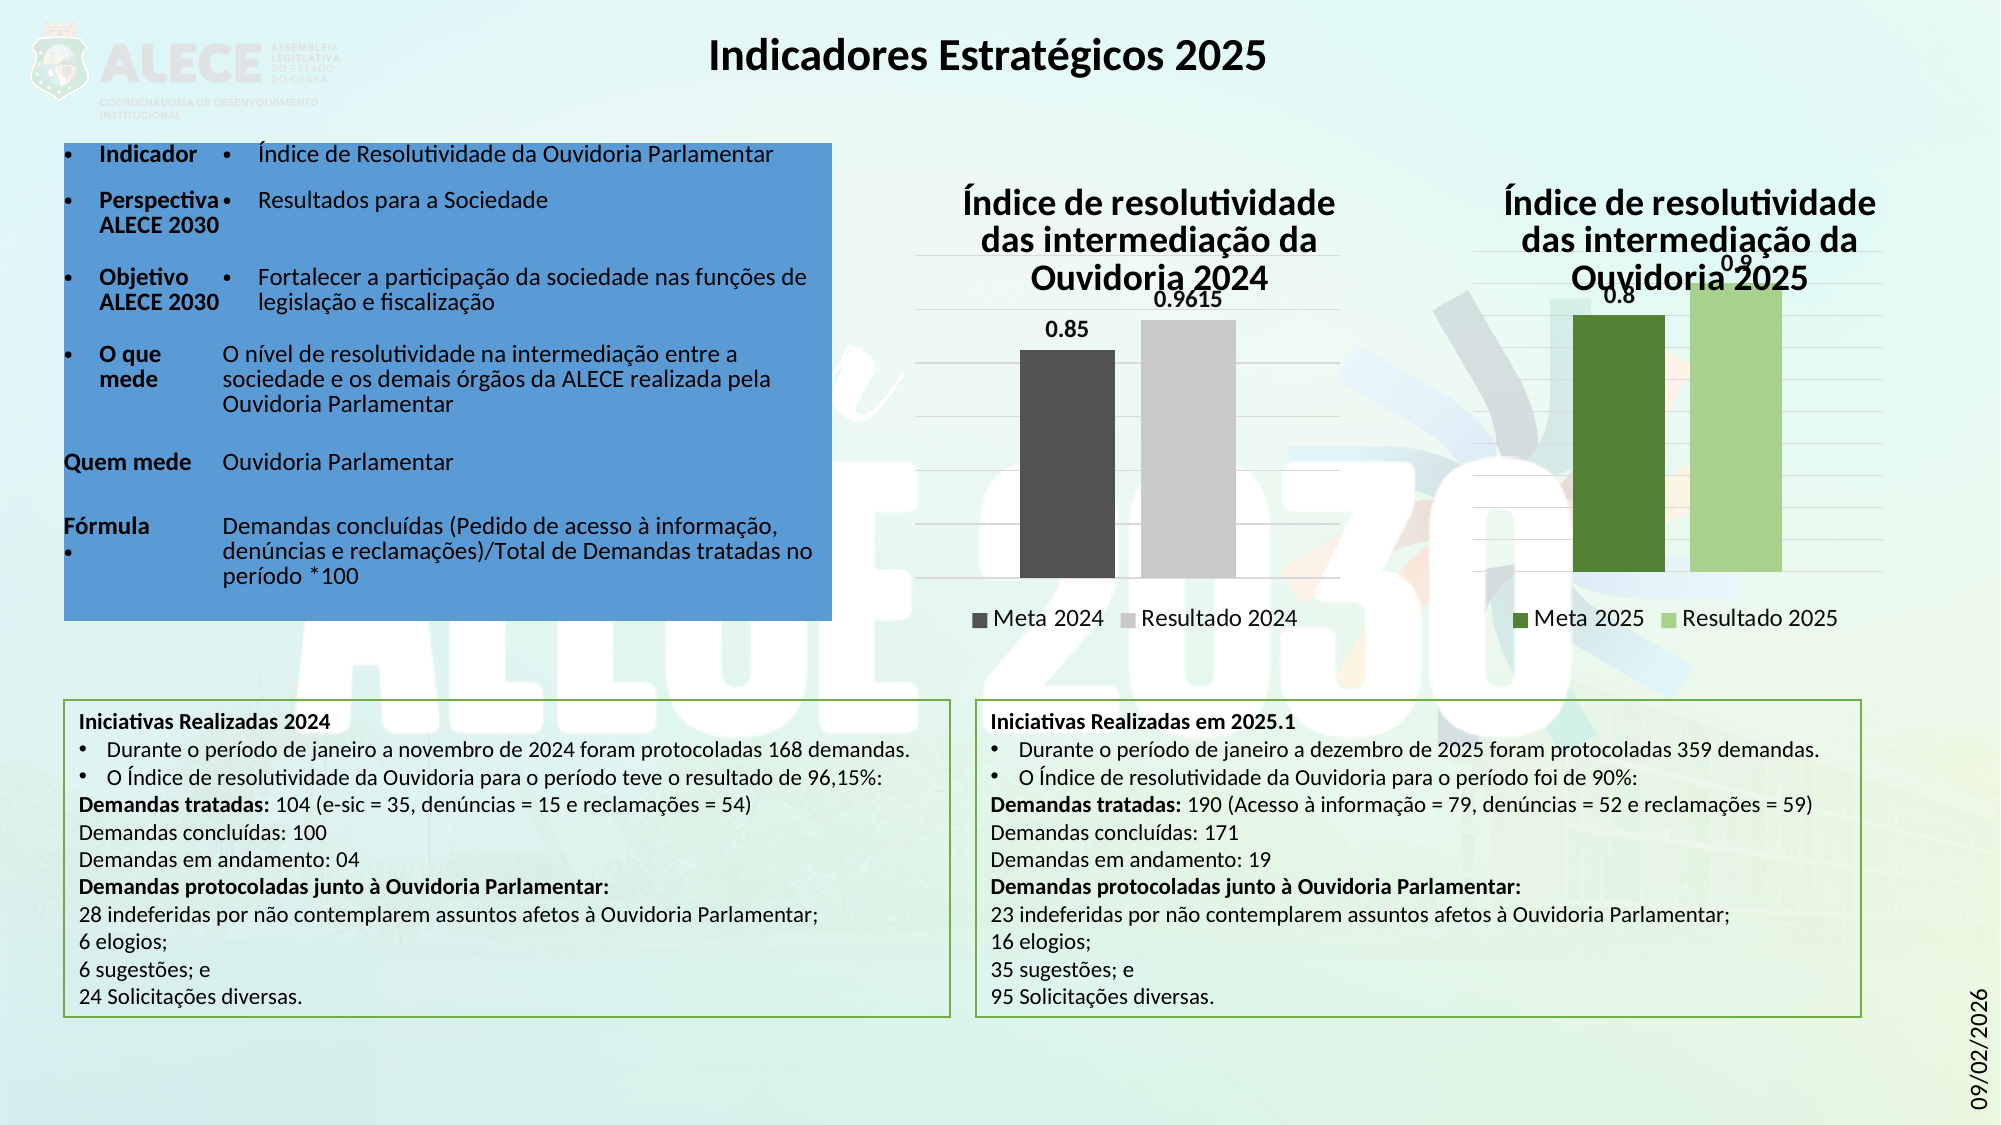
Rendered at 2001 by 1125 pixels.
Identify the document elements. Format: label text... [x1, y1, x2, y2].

title Indicadores Estratégicos 2025 [671, 22, 1305, 89]
table_cell Fórmula [64, 516, 223, 621]
table_cell Resultados para a Sociedade [223, 189, 832, 266]
table_cell Objetivo ALECE 2030 [64, 266, 223, 343]
chart [877, 167, 1393, 640]
table_cell Fortalecer a participação da sociedade nas funções de legislação e fiscalização [223, 266, 832, 343]
text_box Iniciativas Realizadas em 2025.1 Durante o período de janeiro a dezembro de 2025 foram protocoladas 359 demandas. O Índice de resolutividade da Ouvidoria para o período foi de 90%: Demandas tratadas: 190 (Acesso à informação = 79, denúncias = 52 e reclamações = 59) Demandas concluídas: 171 Demandas em andamento: 19 Demandas protocoladas junto à Ouvidoria Parlamentar: 23 indeferidas por não contemplarem assuntos afetos à Ouvidoria Parlamentar; 16 elogios; 35 sugestões; e 95 Solicitações diversas. [976, 700, 1861, 1017]
text_box 09/02/2026 [1954, 972, 2000, 1125]
table_cell Quem mede [64, 451, 223, 516]
text_box Iniciativas Realizadas 2024 Durante o período de janeiro a novembro de 2024 foram protocoladas 168 demandas. O Índice de resolutividade da Ouvidoria para o período teve o resultado de 96,15%: Demandas tratadas: 104 (e-sic = 35, denúncias = 15 e reclamações = 54) Demandas concluídas: 100 Demandas em andamento: 04 Demandas protocoladas junto à Ouvidoria Parlamentar: 28 indeferidas por não contemplarem assuntos afetos à Ouvidoria Parlamentar; 6 elogios; 6 sugestões; e 24 Solicitações diversas. [64, 700, 950, 1017]
table_cell Ouvidoria Parlamentar [223, 451, 832, 516]
table_cell Demandas concluídas (Pedido de acesso à informação, denúncias e reclamações)/Total de Demandas tratadas no período *100 [223, 516, 832, 621]
table_header Indicador [64, 143, 223, 189]
table_cell Perspectiva ALECE 2030 [64, 189, 223, 266]
table_header Índice de Resolutividade da Ouvidoria Parlamentar [223, 143, 832, 189]
table_cell O que mede [64, 343, 223, 451]
table_cell O nível de resolutividade na intermediação entre a sociedade e os demais órgãos da ALECE realizada pela Ouvidoria Parlamentar [223, 343, 832, 451]
chart [1418, 167, 1934, 640]
